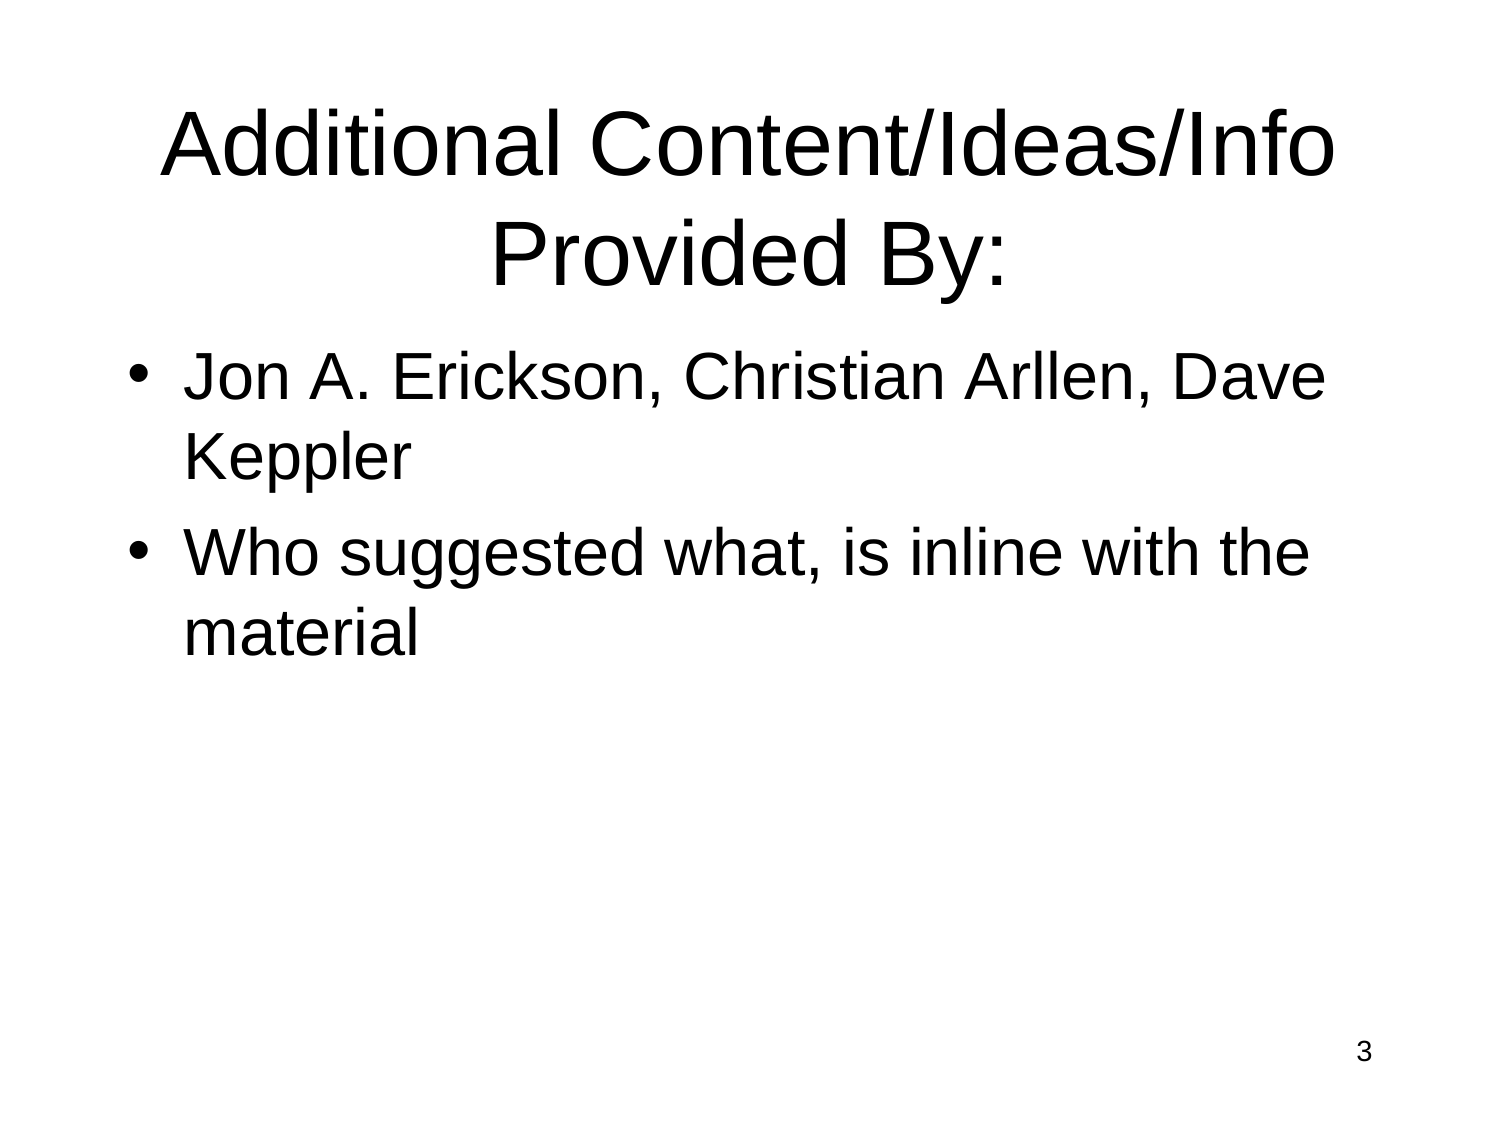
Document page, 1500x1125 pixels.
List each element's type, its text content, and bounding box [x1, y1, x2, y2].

title Additional Content/Ideas/Info Provided By: [112, 76, 1388, 312]
text_box <number> [1074, 1025, 1388, 1101]
list Jon A. Erickson, Christian Arllen, Dave Keppler Who suggested what, is inline with the material [112, 324, 1388, 1001]
